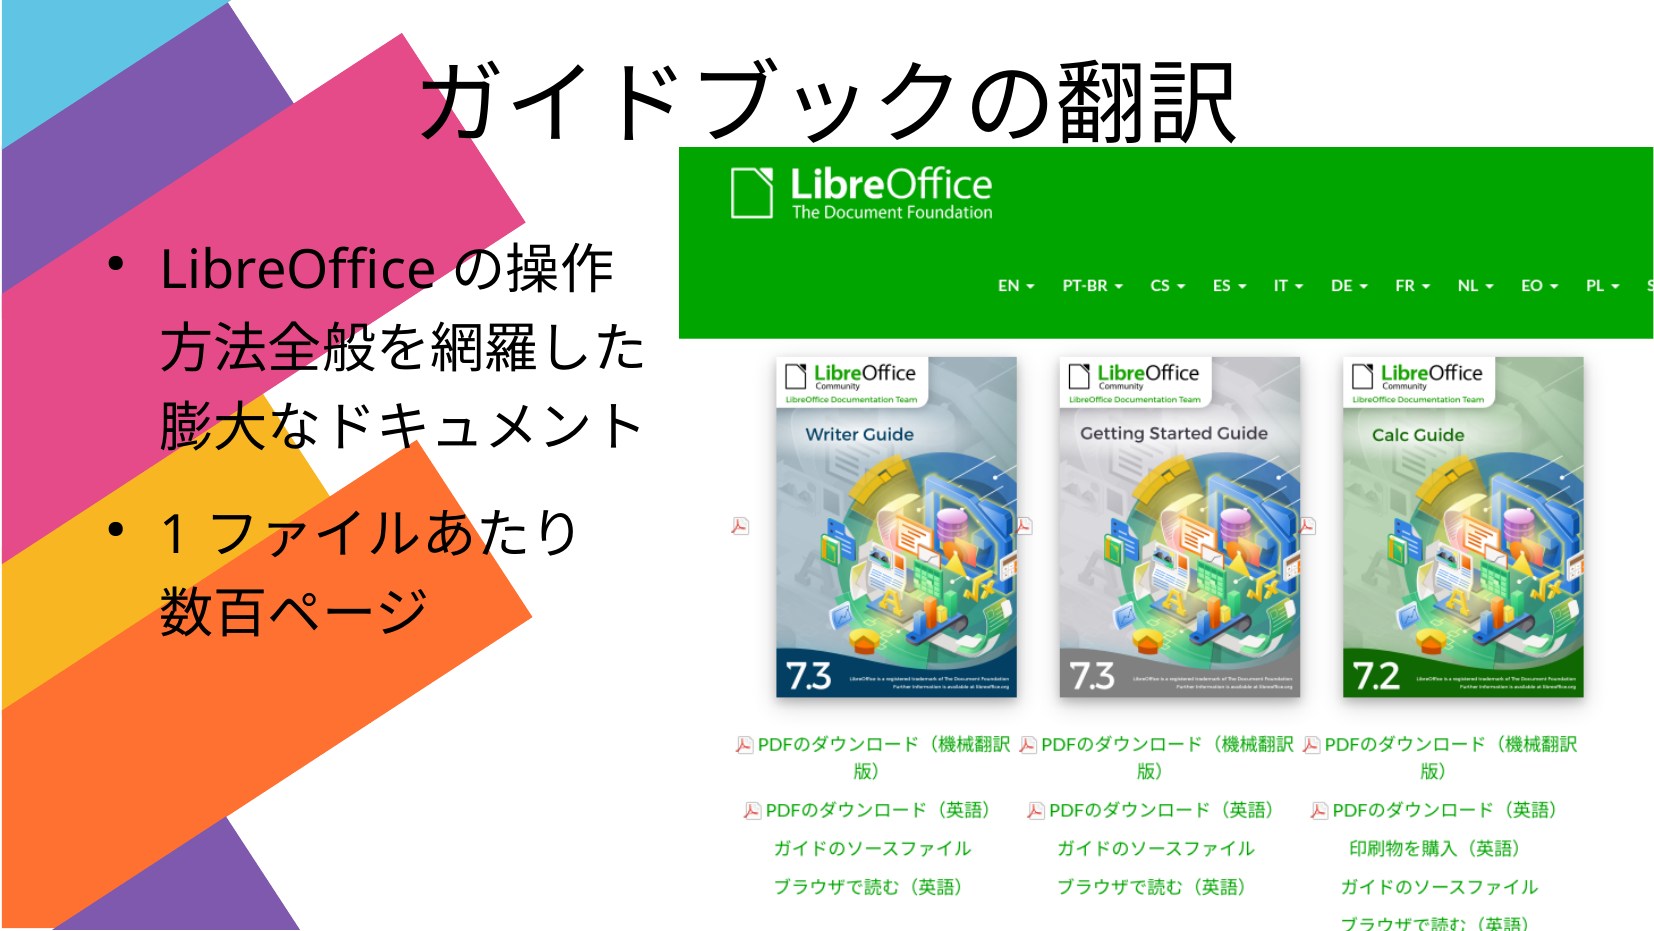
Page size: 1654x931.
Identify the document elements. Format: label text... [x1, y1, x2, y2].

picture [679, 147, 1654, 931]
list LibreOfficeの操作方法全般を網羅した膨大なドキュメント 1ファイルあたり 数百ページ [88, 225, 650, 857]
title ガイドブックの翻訳 [29, 29, 1625, 163]
